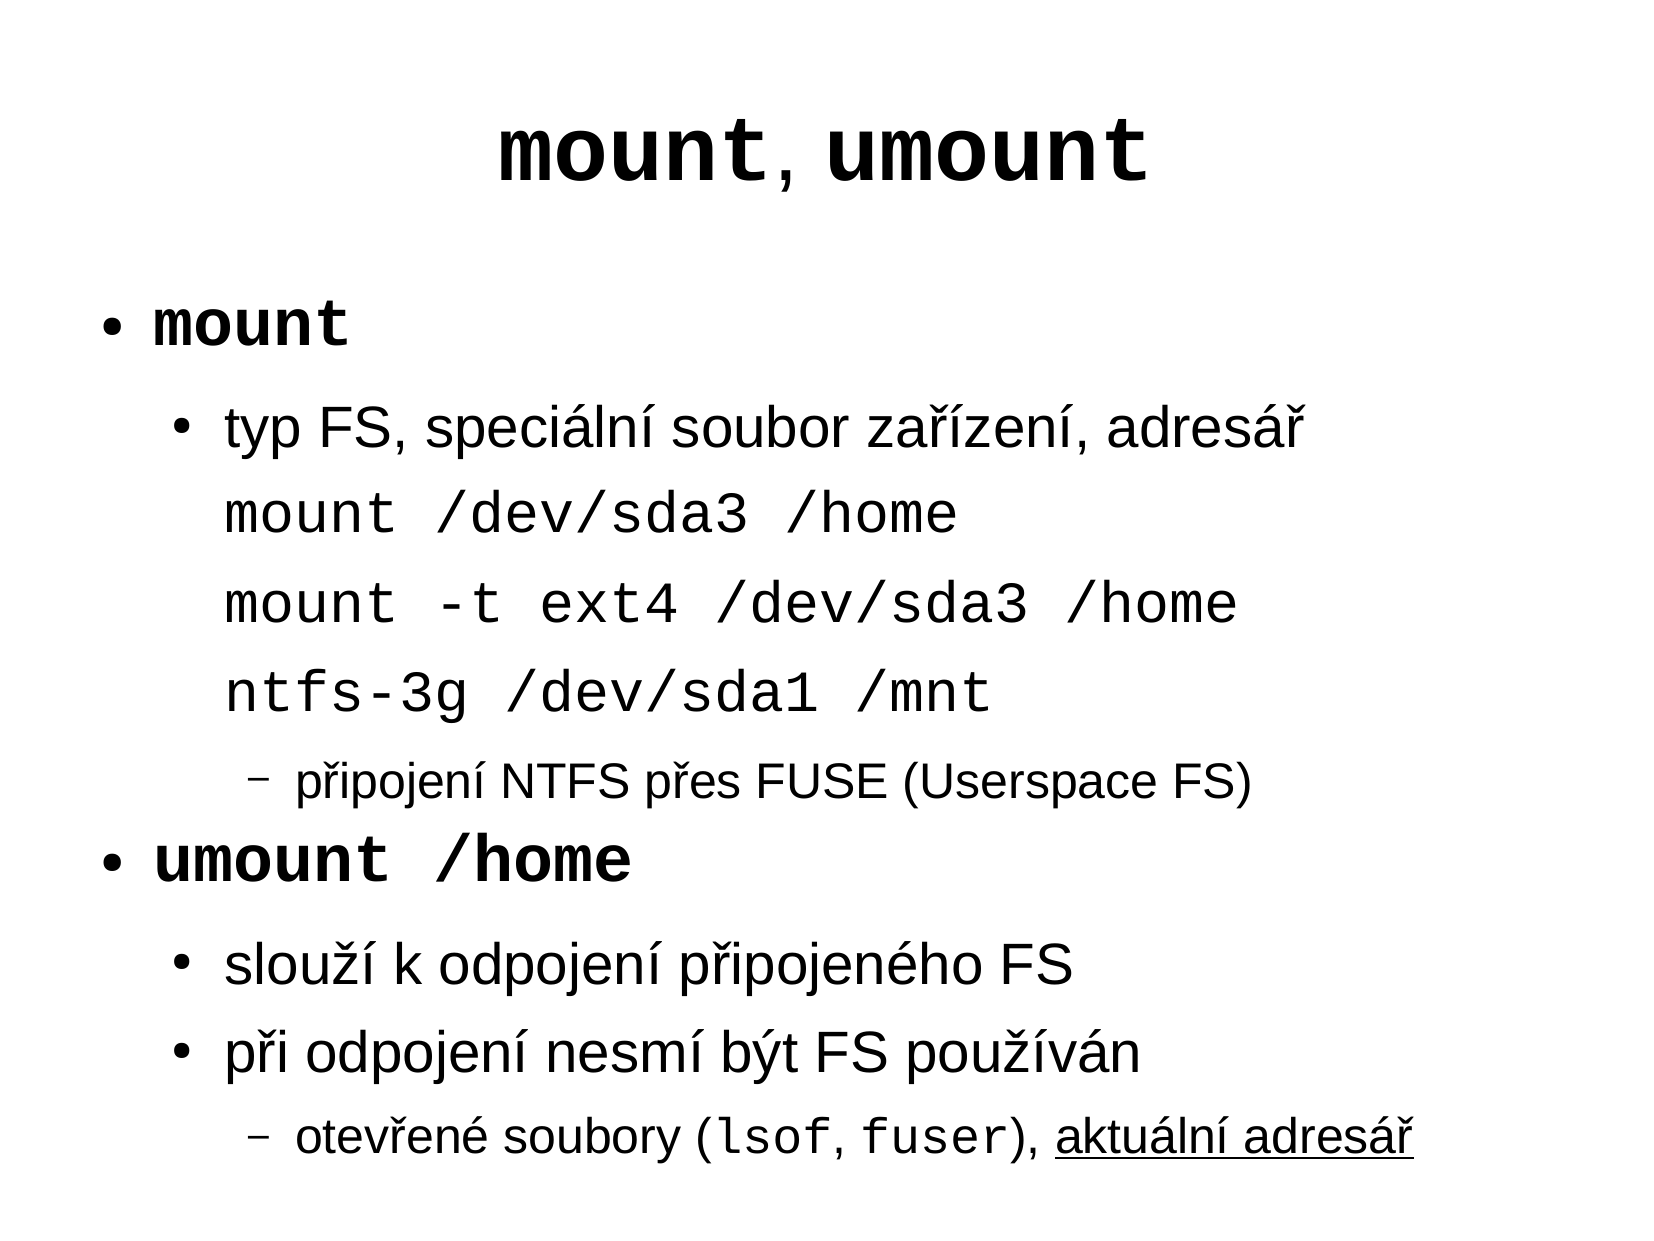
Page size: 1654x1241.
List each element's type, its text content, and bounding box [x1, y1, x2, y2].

title mount, umount [82, 56, 1571, 250]
list mount typ FS, speciální soubor zařízení, adresář mount /dev/sda3 /home mount -t ext4 /dev/sda3 /home ntfs-3g /dev/sda1 /mnt připojení NTFS přes FUSE (Userspace FS) umount /home slouží k odpojení připojeného FS při odpojení nesmí být FS používán otevřené soubory (lsof, fuser), aktuální adresář [82, 290, 1571, 1184]
